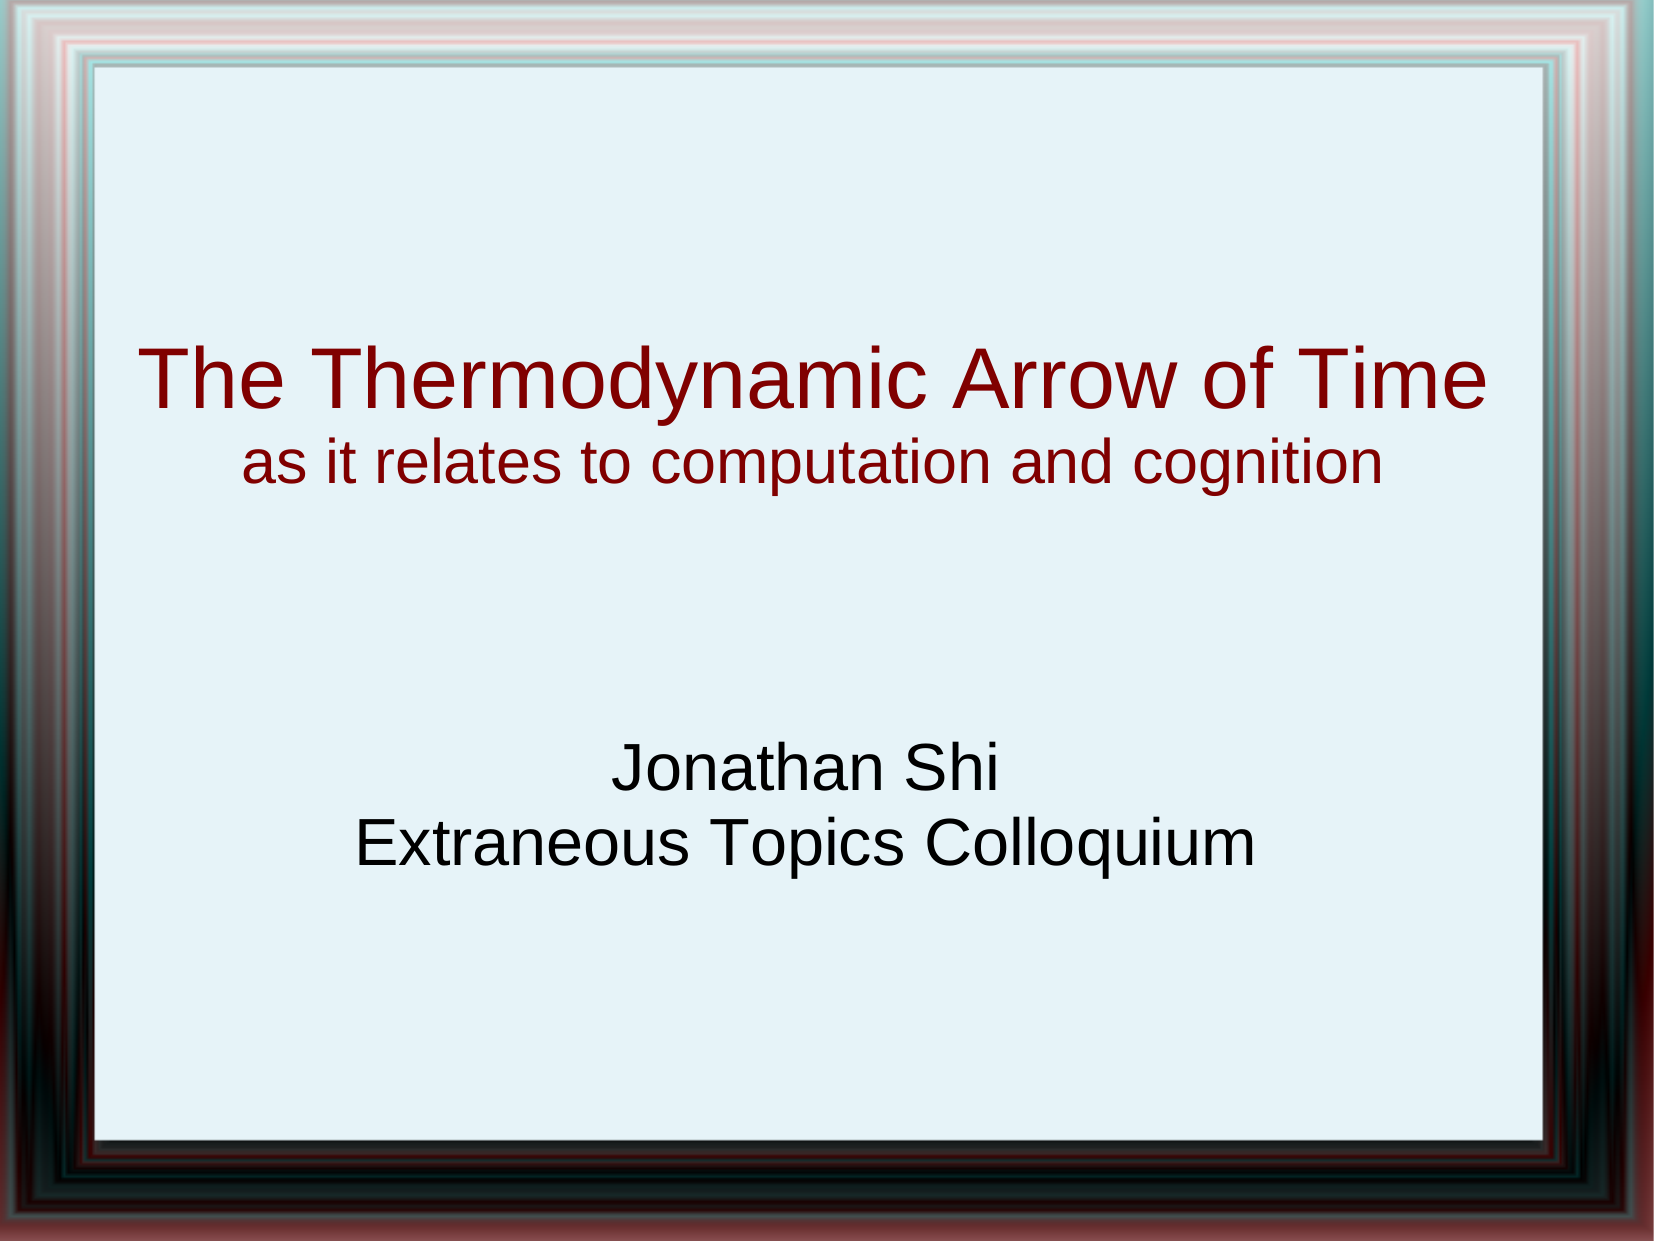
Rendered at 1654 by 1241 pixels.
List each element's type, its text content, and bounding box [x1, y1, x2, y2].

title The Thermodynamic Arrow of Time as it relates to computation and cognition [105, 330, 1523, 498]
subtitle Jonathan Shi Extraneous Topics Colloquium [112, 495, 1501, 1116]
picture [0, 0, 1654, 1241]
